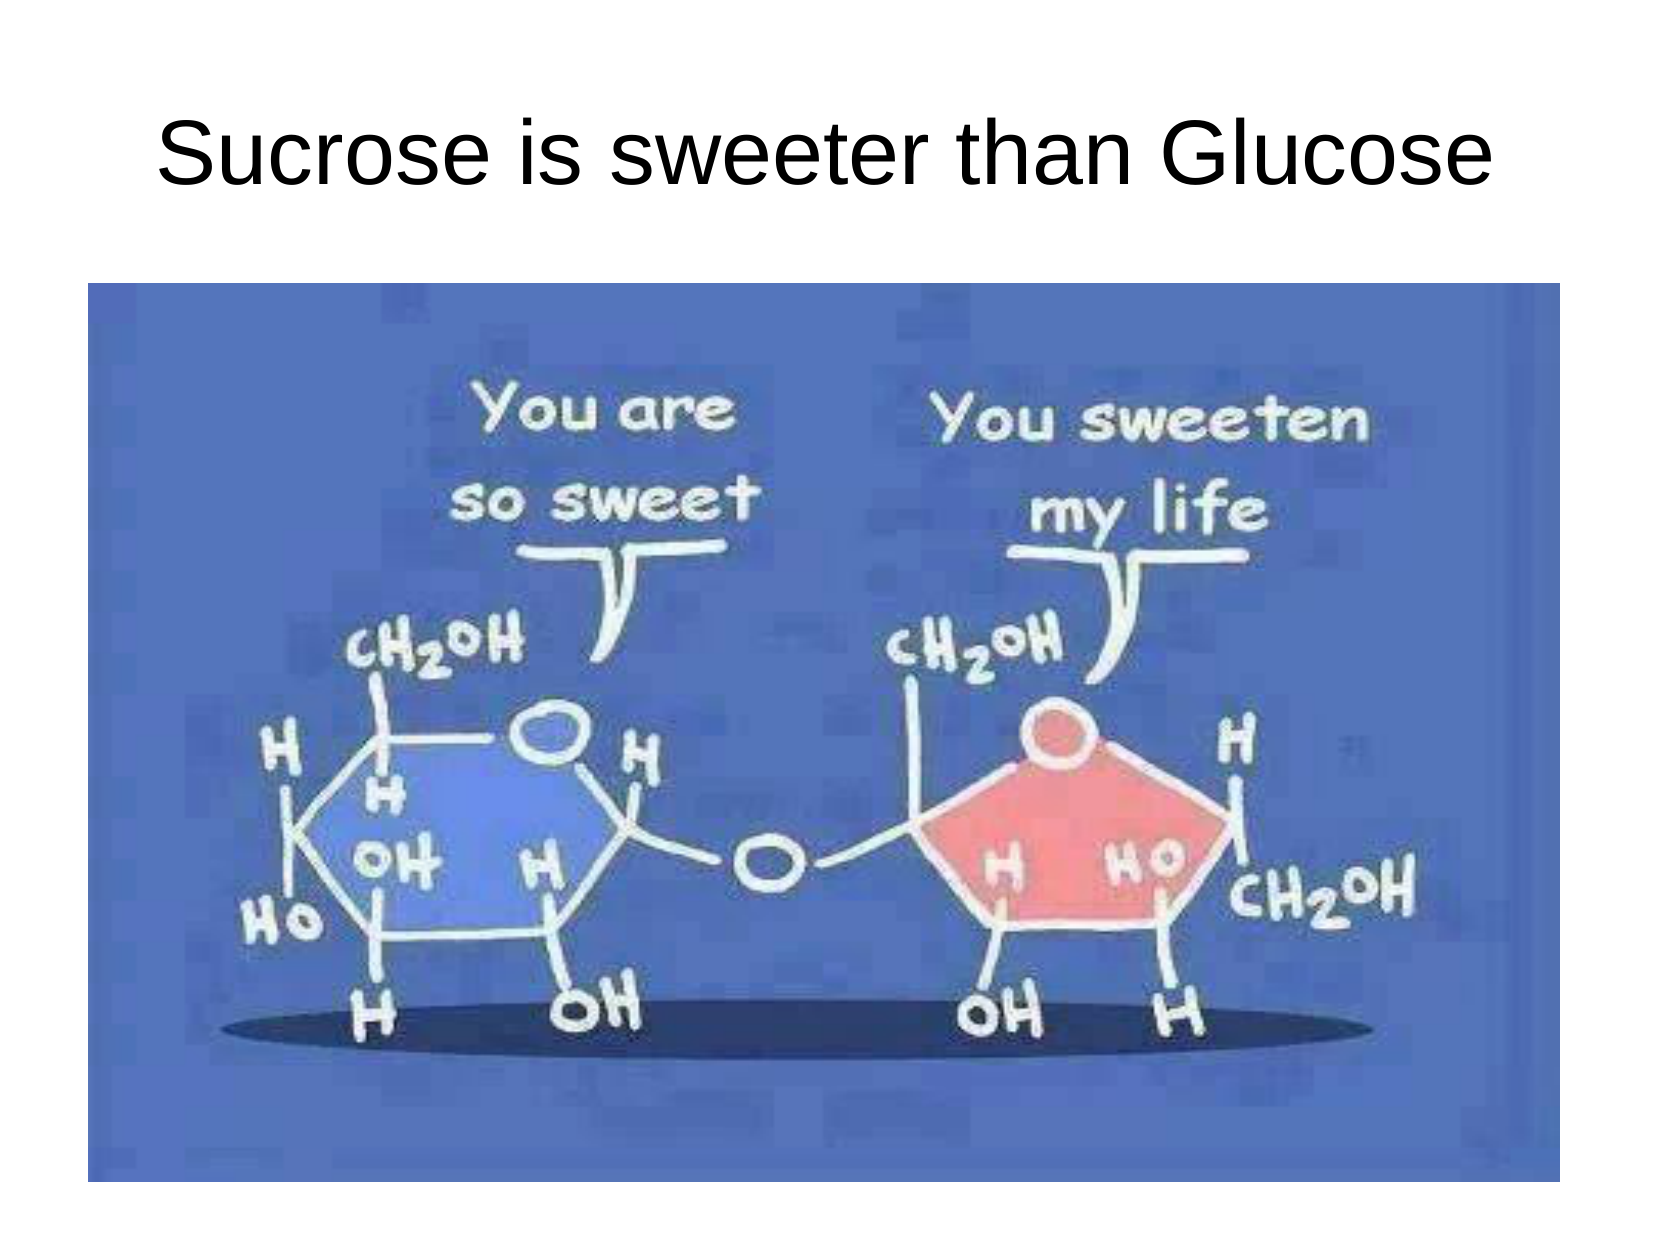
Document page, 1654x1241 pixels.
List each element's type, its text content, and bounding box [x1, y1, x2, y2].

picture [88, 283, 1560, 1182]
title Sucrose is sweeter than Glucose [82, 49, 1571, 257]
